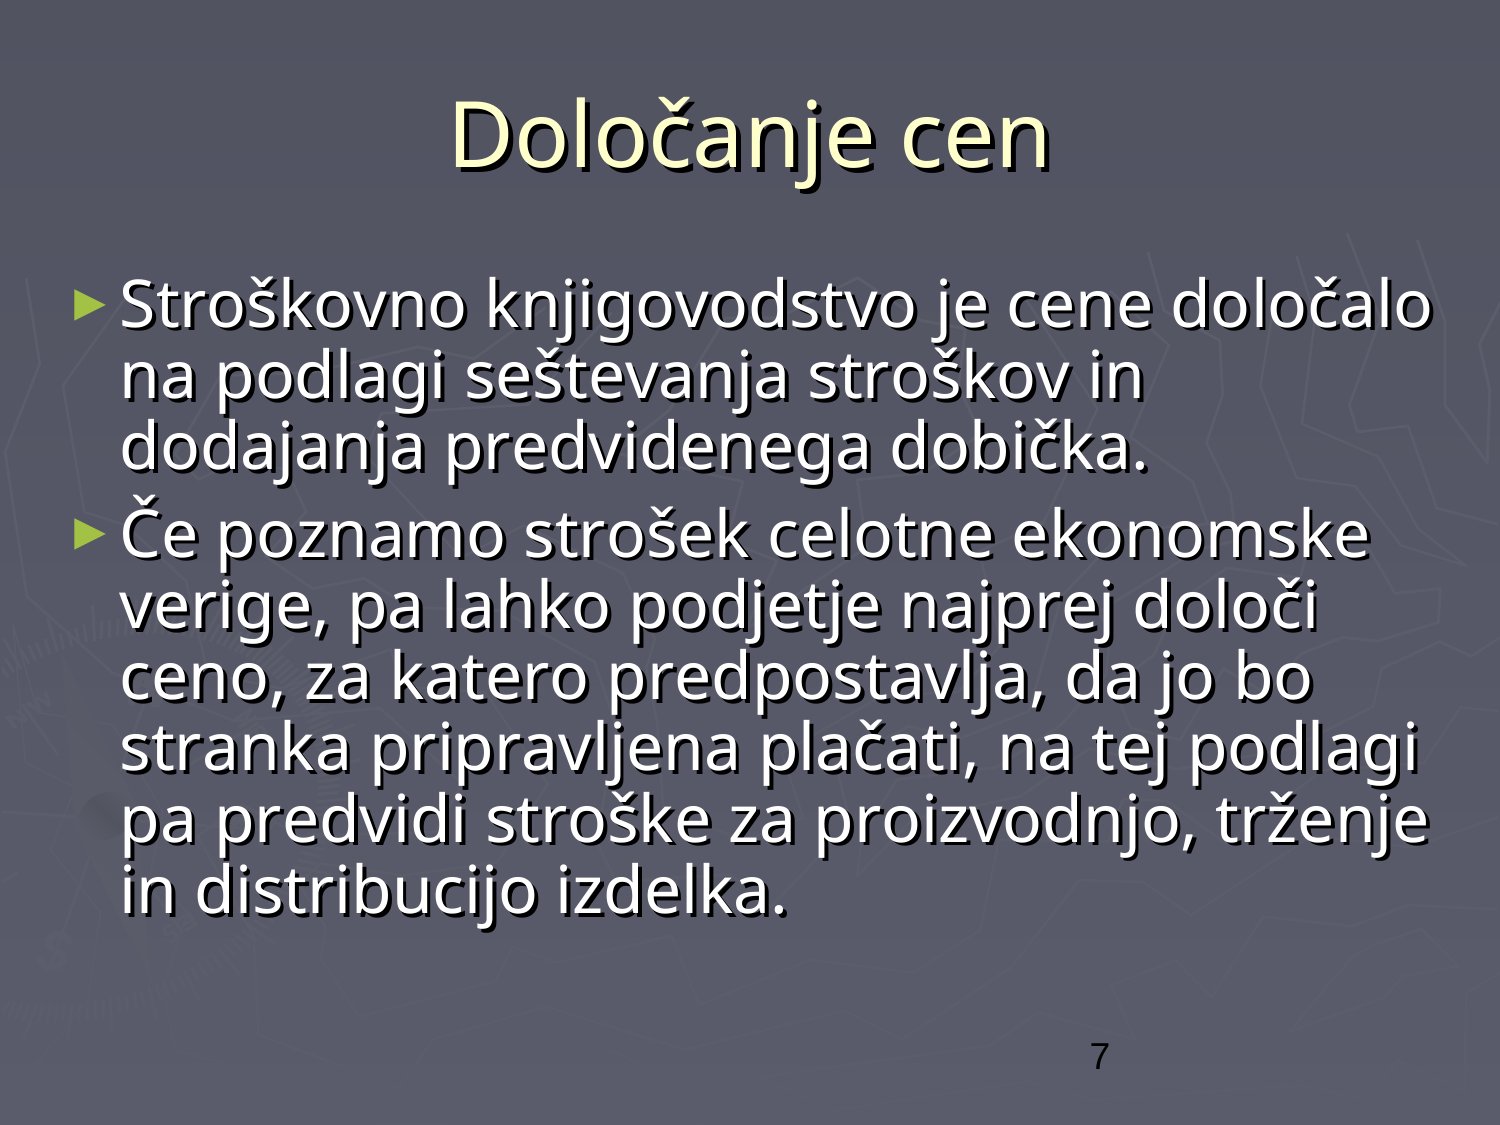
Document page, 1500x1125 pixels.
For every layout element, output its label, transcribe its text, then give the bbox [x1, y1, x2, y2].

title Določanje cen [49, 37, 1451, 225]
list Stroškovno knjigovodstvo je cene določalo na podlagi seštevanja stroškov in dodajanja predvidenega dobička. Če poznamo strošek celotne ekonomske verige, pa lahko podjetje najprej določi ceno, za katero predpostavlja, da jo bo stranka pripravljena plačati, na tej podlagi pa predvidi stroške za proizvodnjo, trženje in distribucijo izdelka. [49, 262, 1451, 1001]
